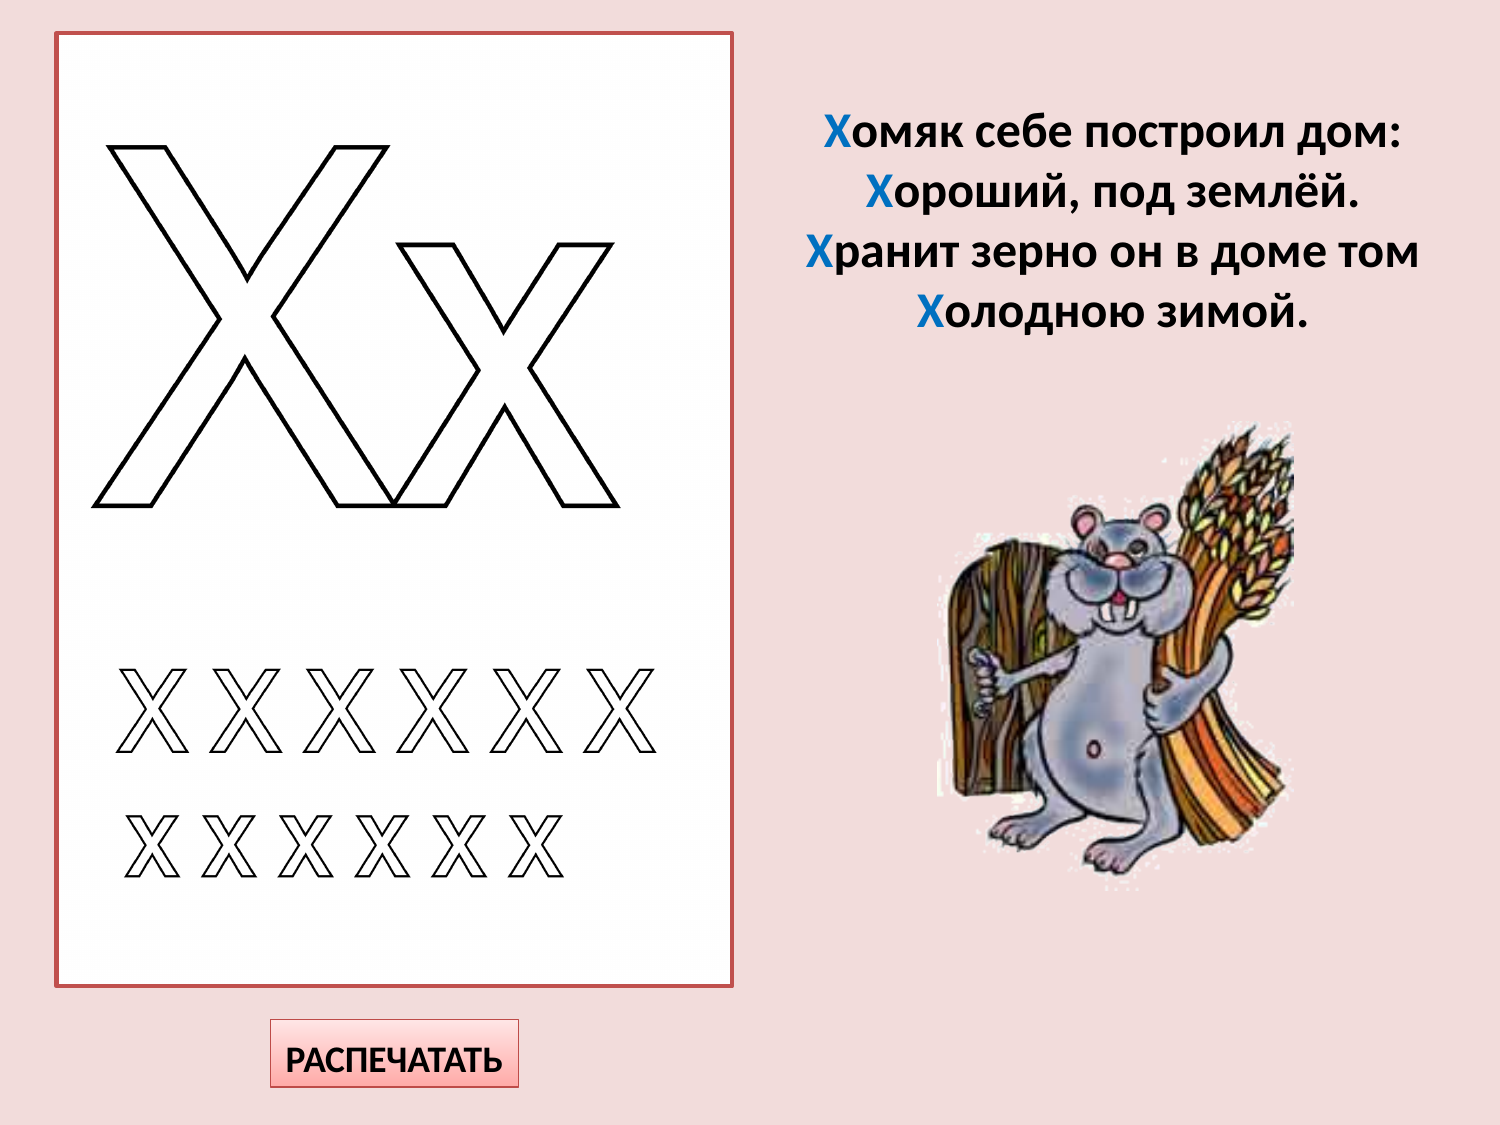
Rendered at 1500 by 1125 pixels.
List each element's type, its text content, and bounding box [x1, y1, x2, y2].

text_box Хомяк себе построил дом: Хороший, под землёй. Хранит зерно он в доме том Холодною зимой. [761, 82, 1465, 345]
picture [937, 421, 1294, 891]
picture [58, 35, 730, 985]
text_box РАСПЕЧАТАТЬ [270, 1019, 519, 1088]
